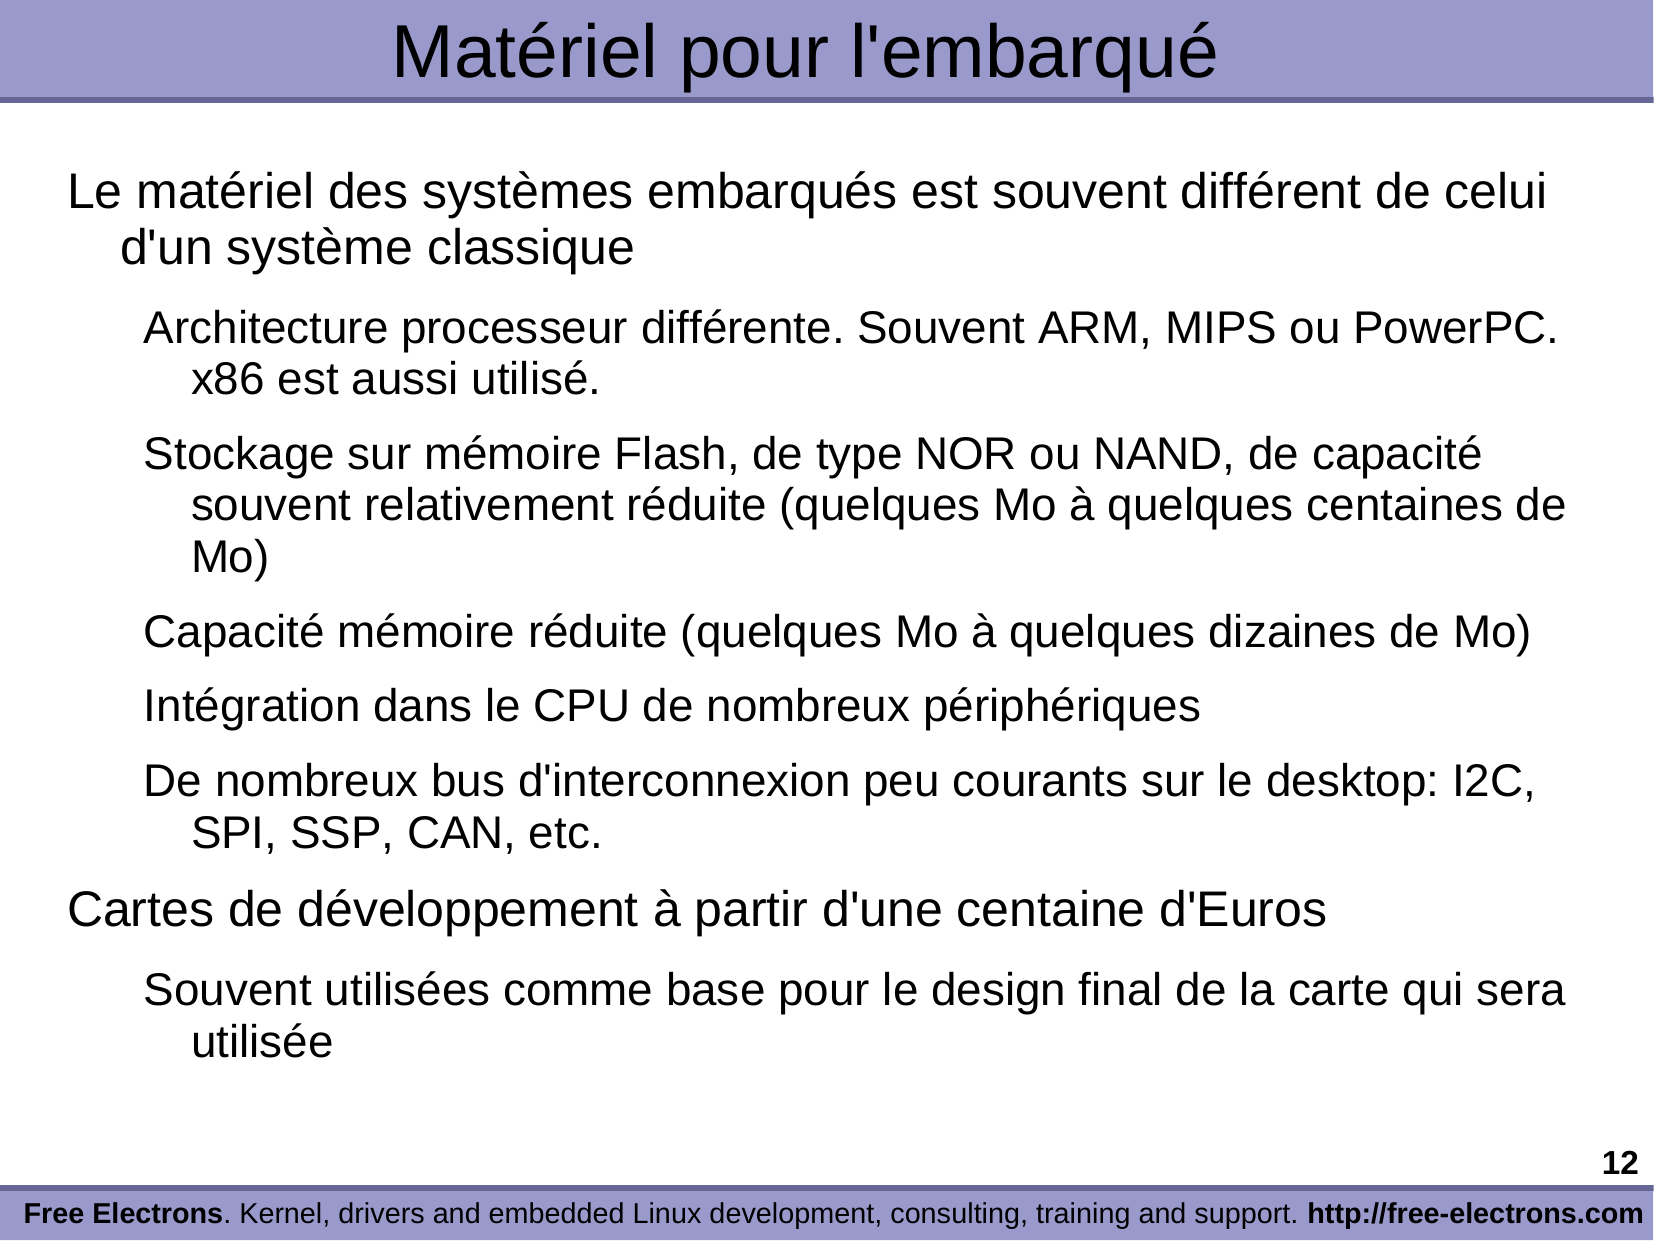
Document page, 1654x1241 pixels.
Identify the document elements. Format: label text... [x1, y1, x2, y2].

list Le matériel des systèmes embarqués est souvent différent de celui d'un système classique Architecture processeur différente. Souvent ARM, MIPS ou PowerPC. x86 est aussi utilisé. Stockage sur mémoire Flash, de type NOR ou NAND, de capacité souvent relativement réduite (quelques Mo à quelques centaines de Mo) Capacité mémoire réduite (quelques Mo à quelques dizaines de Mo) Intégration dans le CPU de nombreux périphériques De nombreux bus d'interconnexion peu courants sur le desktop: I2C, SPI, SSP, CAN, etc. Cartes de développement à partir d'une centaine d'Euros Souvent utilisées comme base pour le design final de la carte qui sera utilisée [49, 163, 1607, 1149]
title Matériel pour l'embarqué [60, 4, 1551, 98]
